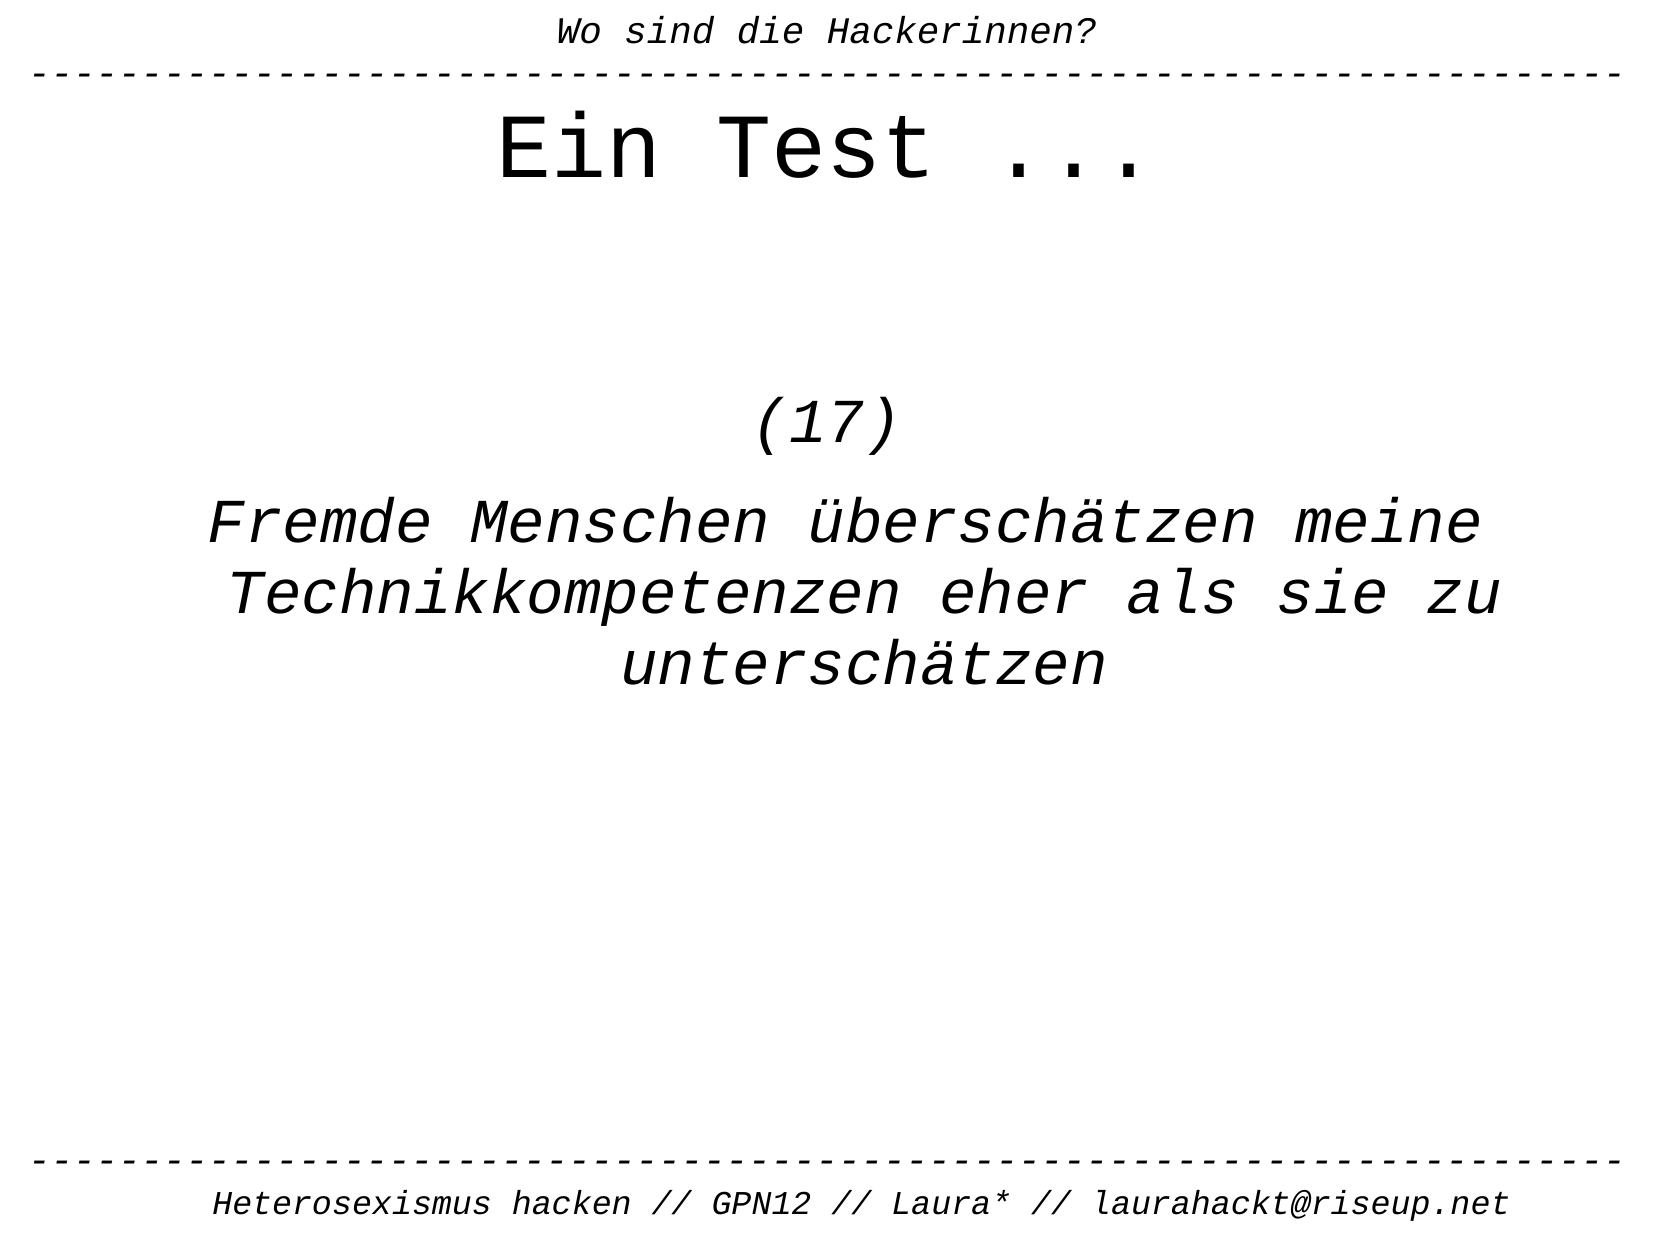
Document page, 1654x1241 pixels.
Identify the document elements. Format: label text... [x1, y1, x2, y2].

title Ein Test ... [82, 98, 1571, 257]
list (17) Fremde Menschen überschätzen meine Technikkompetenzen eher als sie zu unterschätzen [82, 290, 1571, 1098]
title ----------------------------------------------------------------------- [0, 1098, 1654, 1184]
title Wo sind die Hackerinnen? ----------------------------------------------------------------------- [0, 12, 1654, 98]
list Heterosexismus hacken // GPN12 // Laura* // laurahackt@riseup.net [0, 1186, 1654, 1241]
